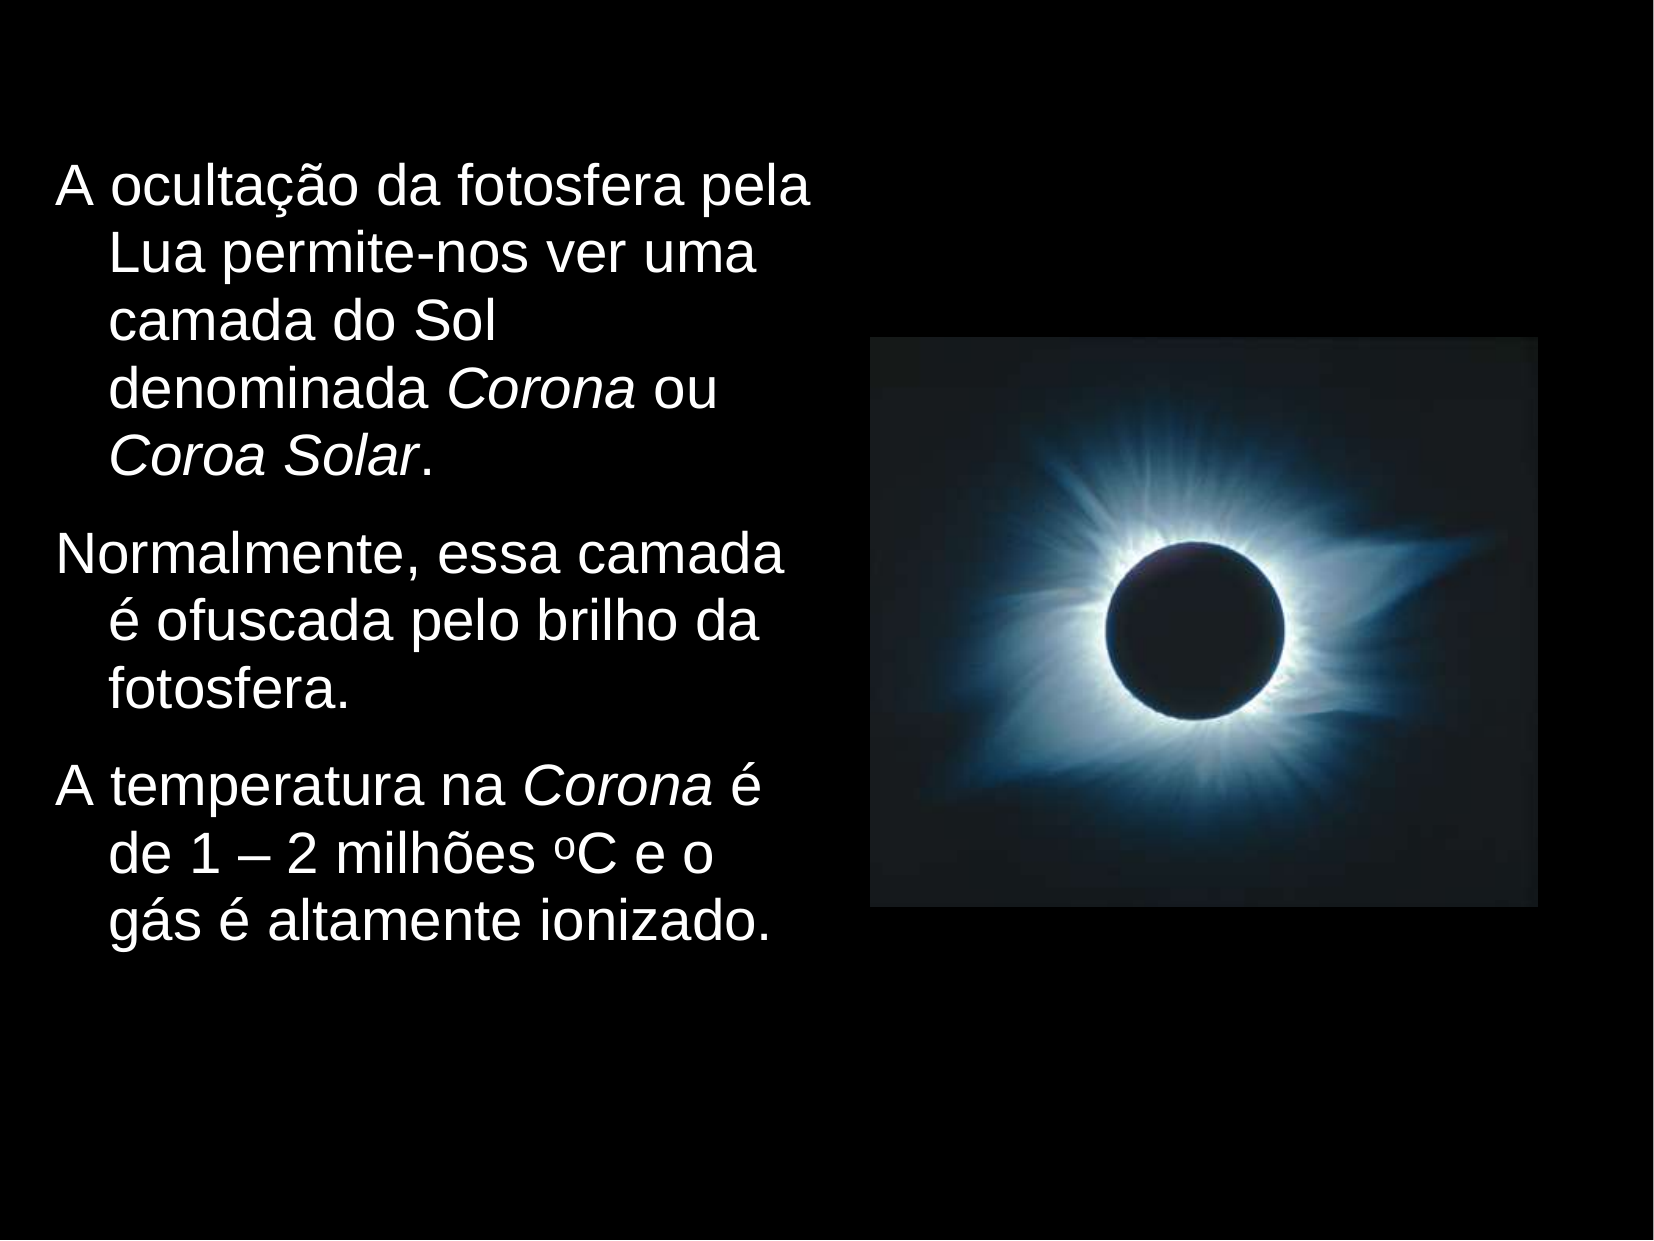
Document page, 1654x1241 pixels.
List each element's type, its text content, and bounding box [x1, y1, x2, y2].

list A ocultação da fotosfera pela Lua permite-nos ver uma camada do Sol denominada Corona ou Coroa Solar. Normalmente, essa camada é ofuscada pelo brilho da fotosfera. A temperatura na Corona é de 1 – 2 milhões oC e o gás é altamente ionizado. [37, 150, 826, 1150]
picture [844, 290, 1571, 1109]
